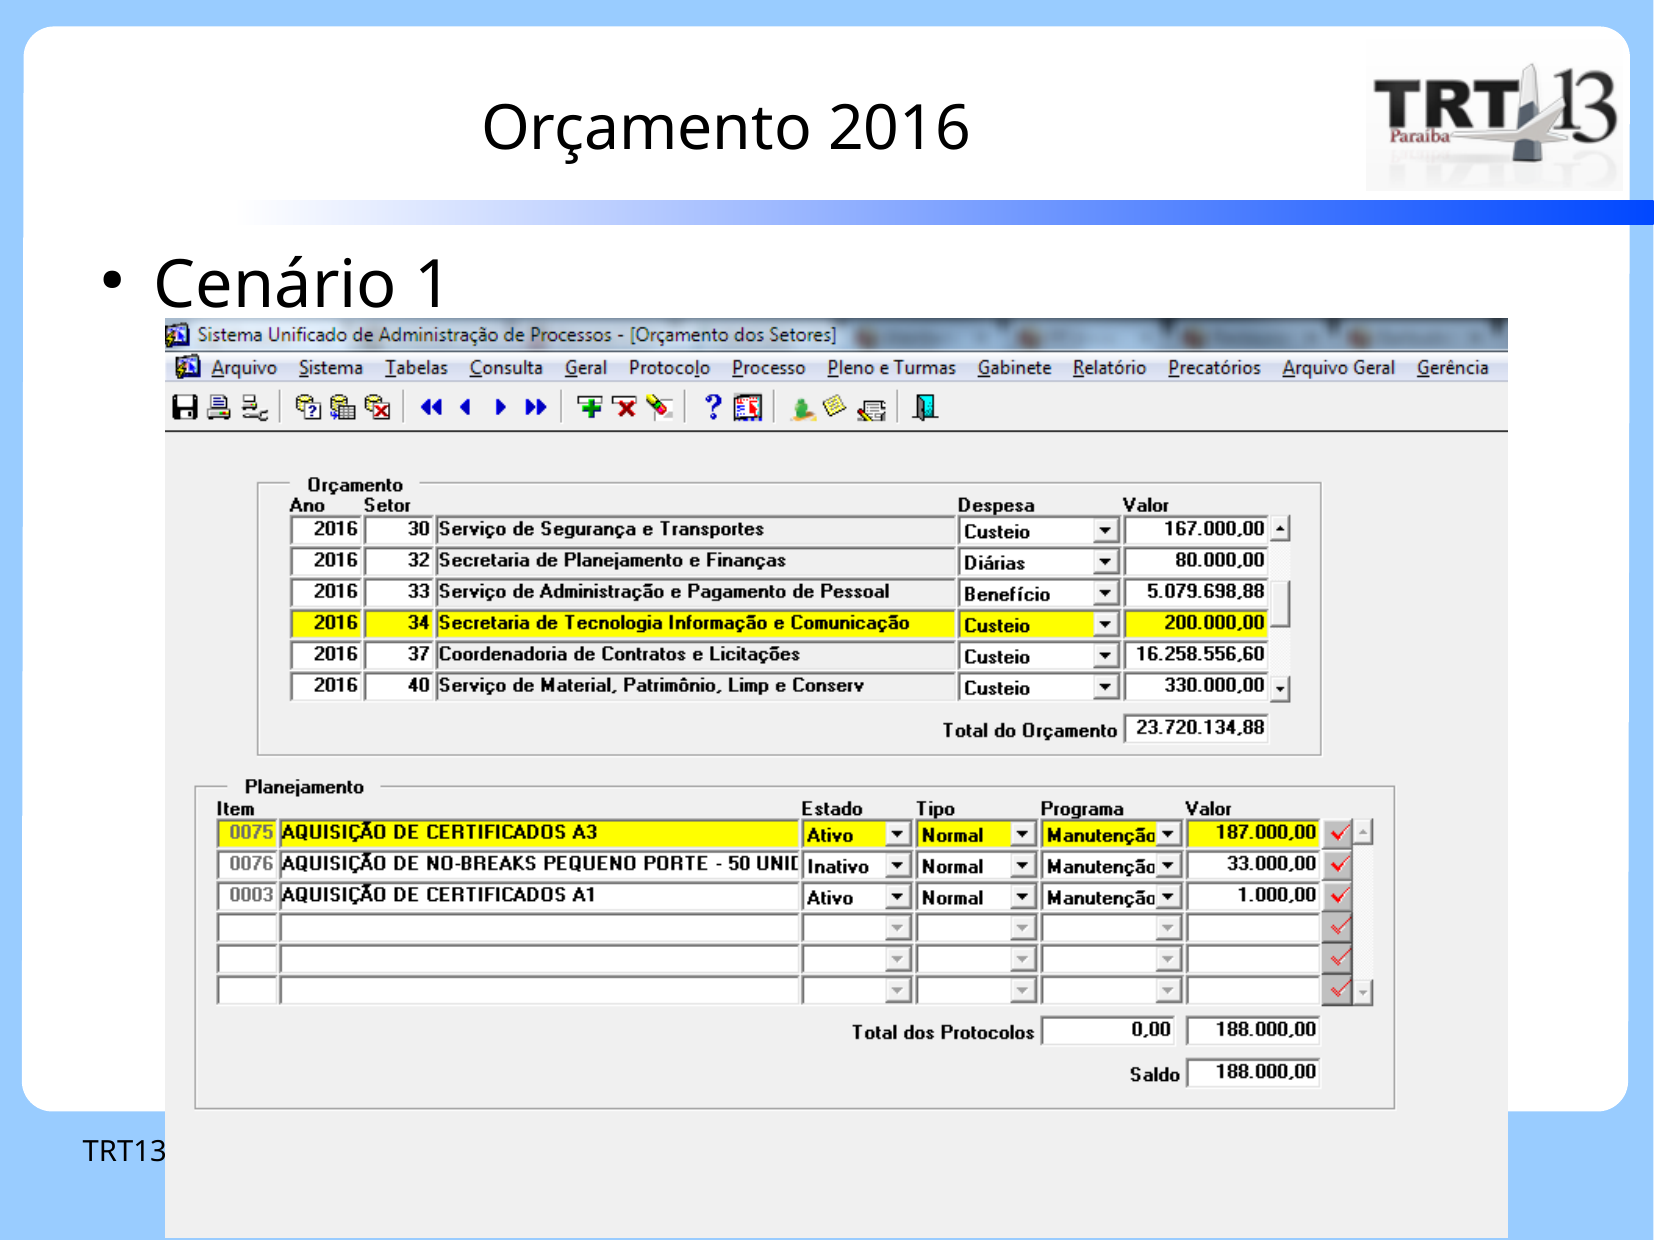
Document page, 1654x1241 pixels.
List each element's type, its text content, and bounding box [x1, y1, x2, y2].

title Orçamento 2016 [82, 49, 1371, 201]
picture [165, 318, 1508, 1238]
picture [1366, 39, 1623, 191]
list Cenário 1 [82, 236, 1571, 1055]
